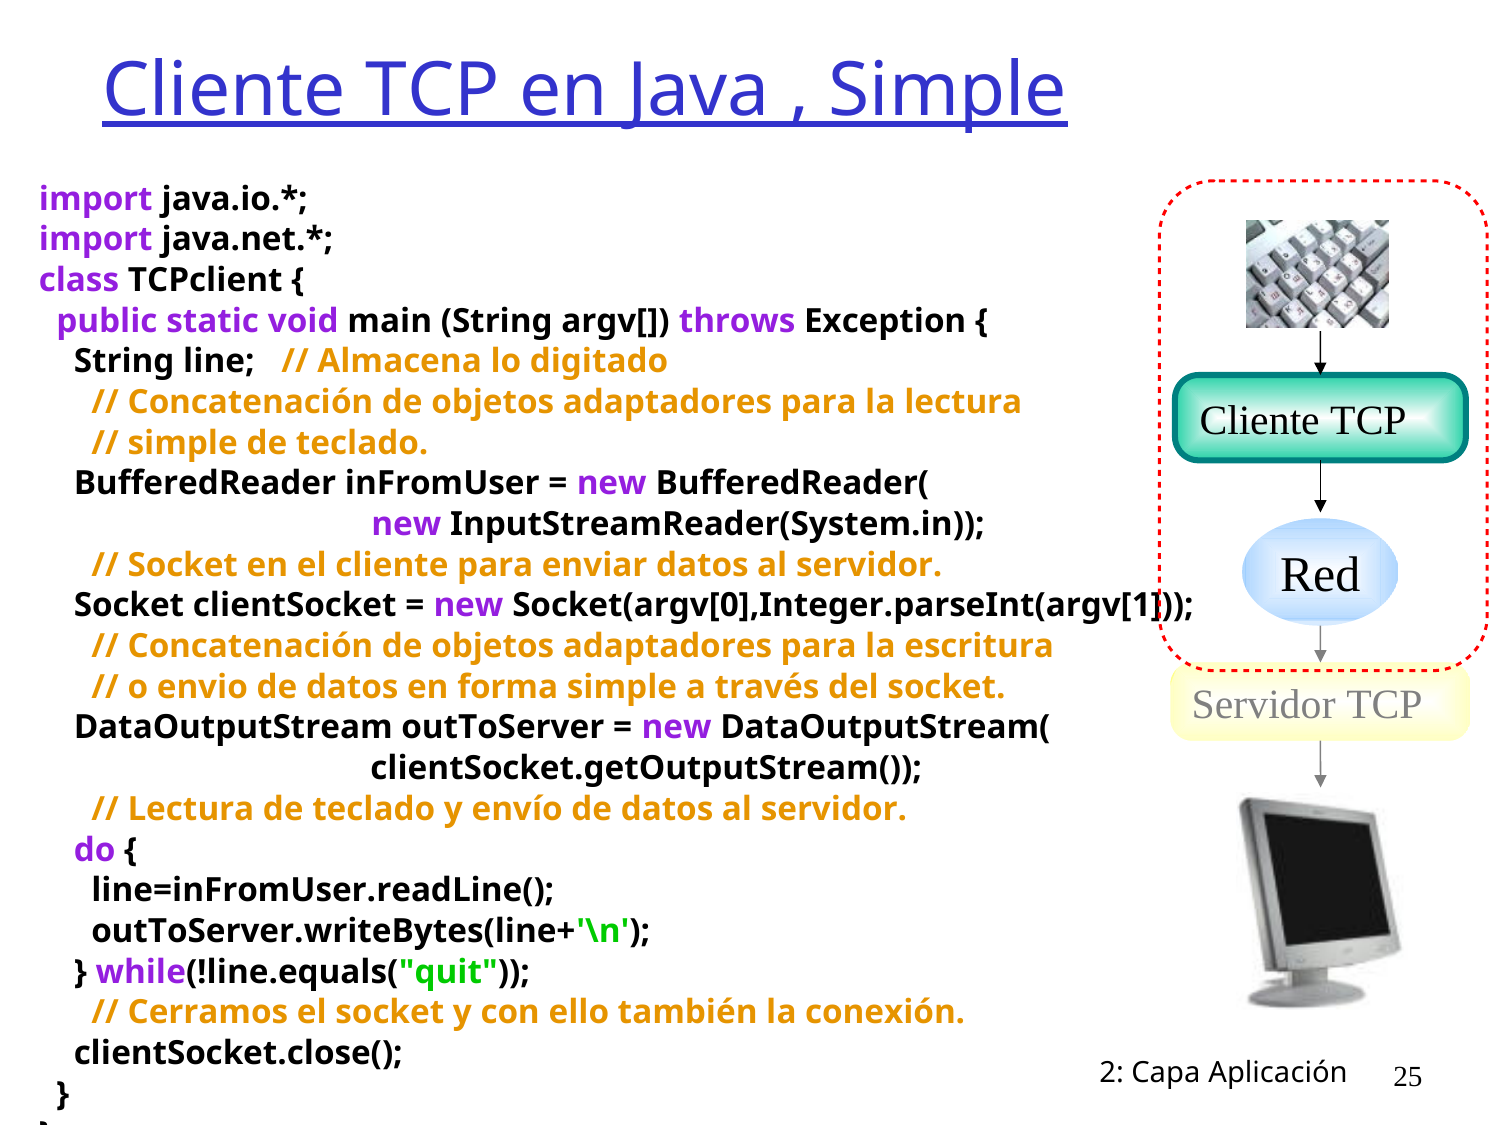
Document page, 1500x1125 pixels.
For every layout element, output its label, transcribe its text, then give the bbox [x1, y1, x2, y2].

picture [1236, 792, 1408, 1014]
text_box Red [1242, 518, 1399, 620]
picture [1246, 220, 1389, 328]
text_box Cliente TCP [1174, 375, 1466, 461]
list import java.io.*; import java.net.*; class TCPclient { public static void main (String argv[]) throws Exception { String line; // Almacena lo digitado // Concatenación de objetos adaptadores para la lectura // simple de teclado. BufferedReader inFromUser = new BufferedReader( new InputStreamReader(System.in)); // Socket en el cliente para enviar datos al servidor. Socket clientSocket = new Socket(argv[0],Integer.parseInt(argv[1])); // Concatenación de objetos adaptadores para la escritura // o envio de datos en forma simple a través del socket. DataOutputStream outToServer = new DataOutputStream( clientSocket.getOutputStream()); // Lectura de teclado y envío de datos al servidor. do { line=inFromUser.readLine(); outToServer.writeBytes(line+'\n'); } while(!line.equals("quit")); // Cerramos el socket y con ello también la conexión. clientSocket.close(); } } [0, 169, 1345, 1059]
text_box [1167, 620, 1480, 1046]
title Cliente TCP en Java , Simple [87, 15, 1463, 158]
